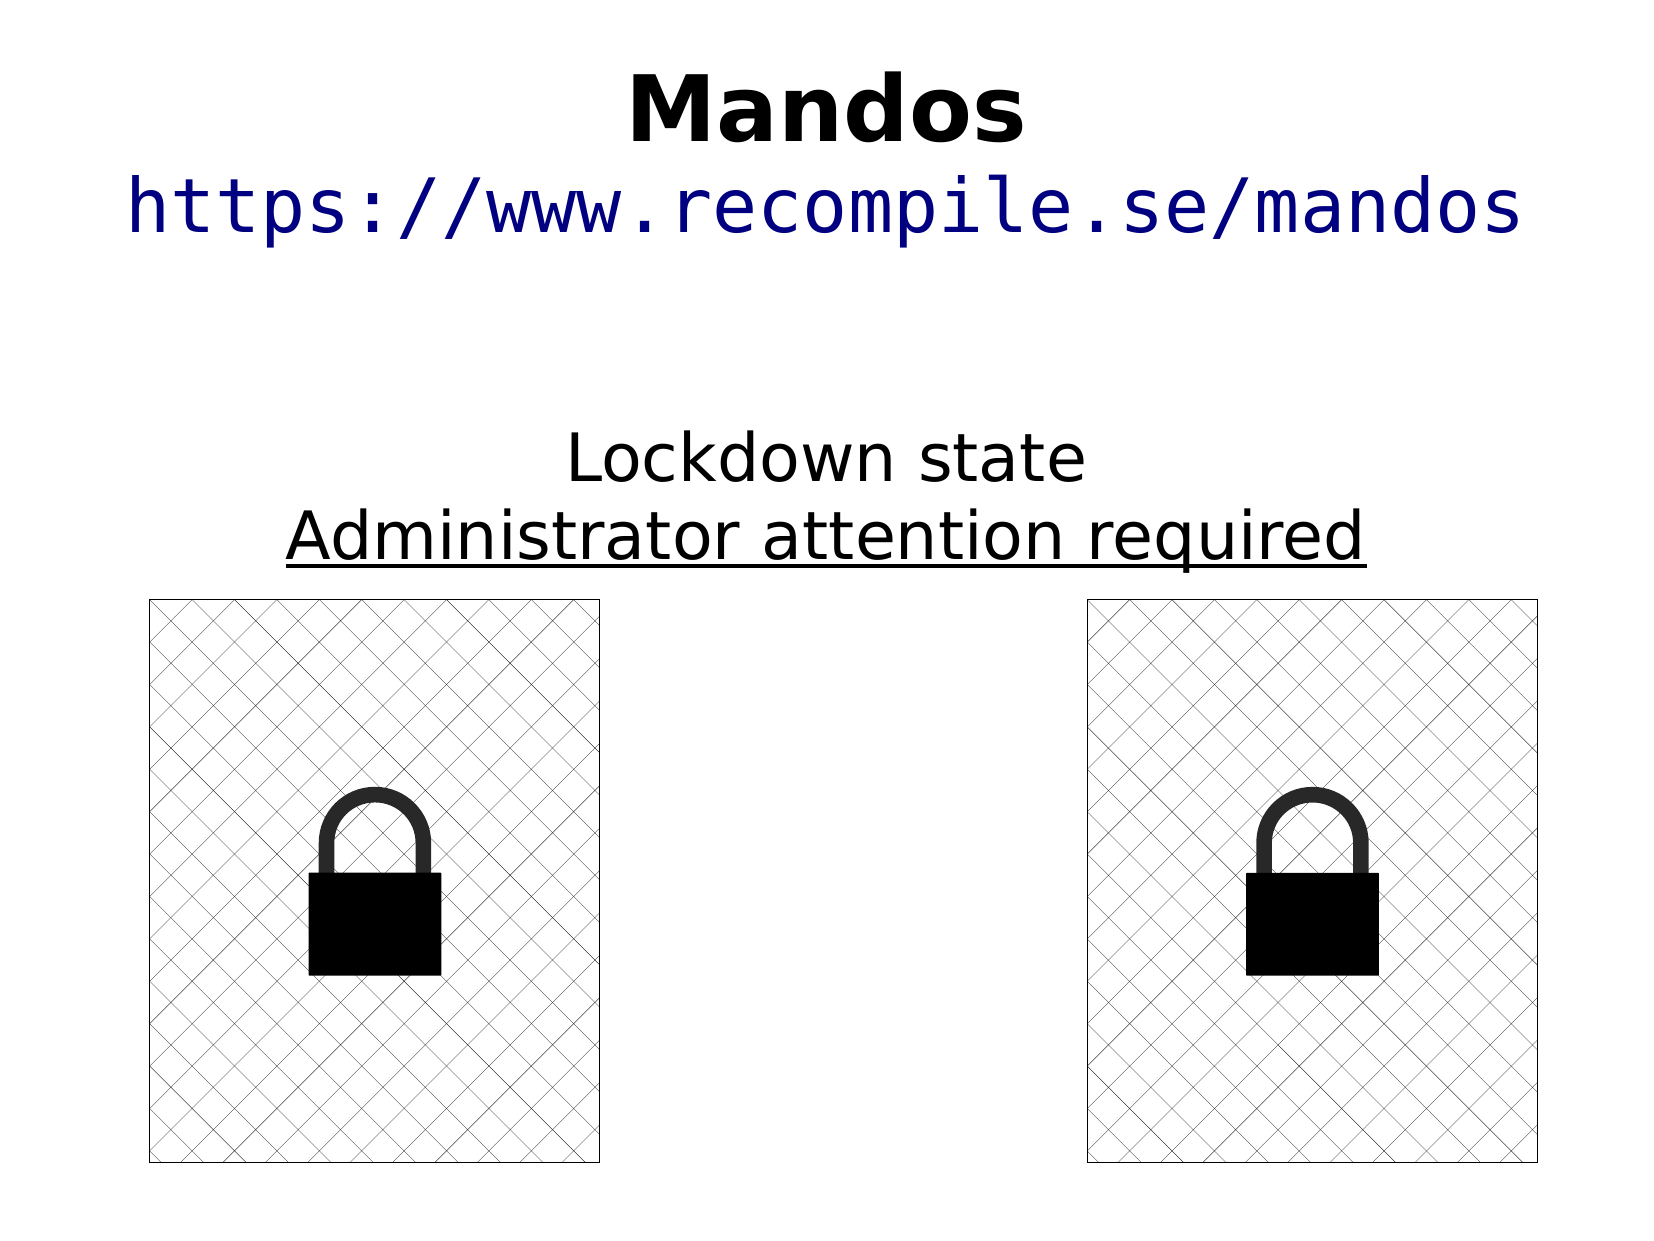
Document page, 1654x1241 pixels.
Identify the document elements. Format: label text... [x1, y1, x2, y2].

picture [1195, 764, 1430, 999]
text_box Lockdown state Administrator attention required [271, 412, 1382, 583]
text_box [1087, 599, 1538, 1163]
text_box [149, 599, 600, 1163]
picture [257, 763, 493, 999]
title Mandos https://www.recompile.se/mandos [82, 49, 1571, 257]
